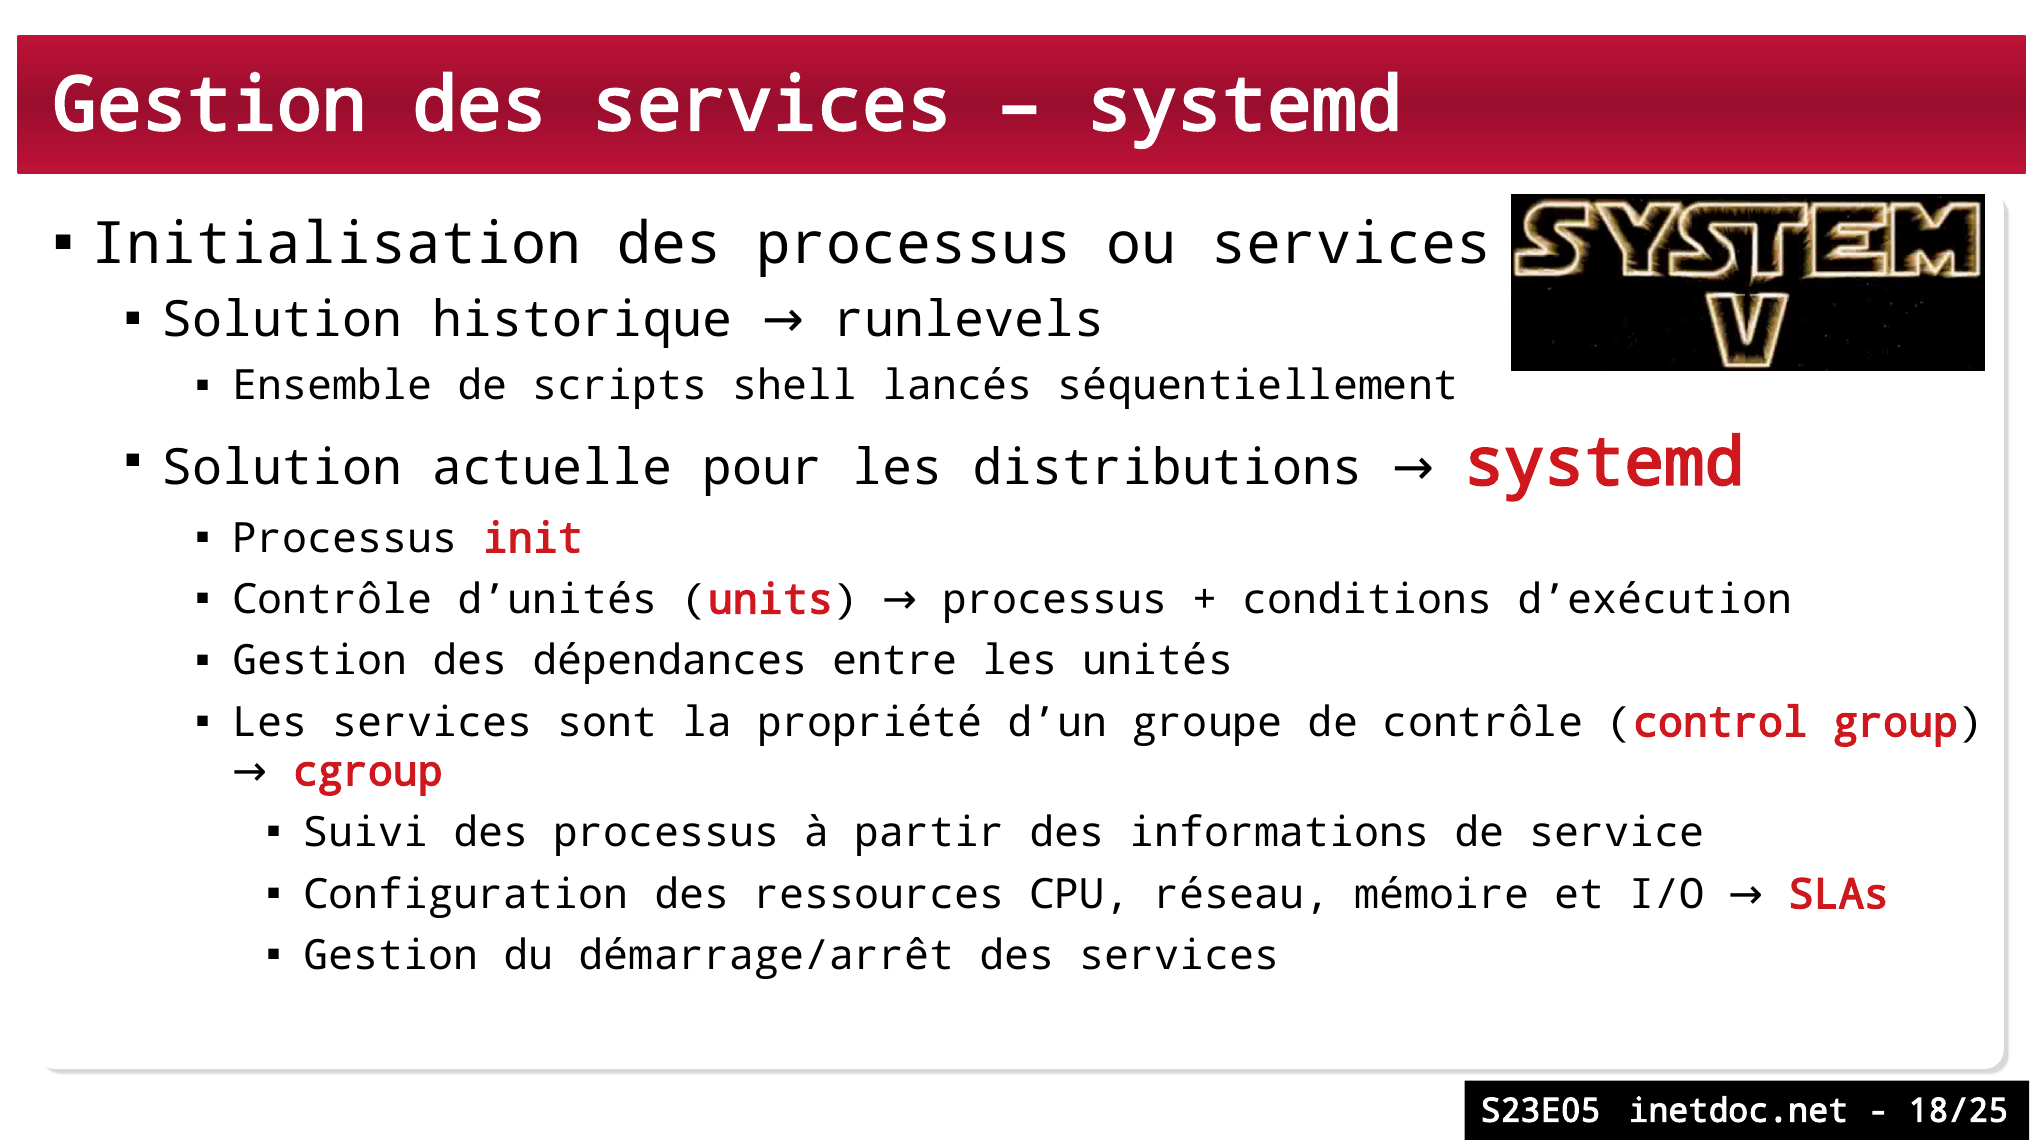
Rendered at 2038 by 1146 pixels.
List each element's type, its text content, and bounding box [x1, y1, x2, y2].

text_box Initialisation des processus ou services Solution historique → runlevels Ensemble de scripts shell lancés séquentiellement Solution actuelle pour les distributions → systemd Processus init Contrôle d’unités (units) → processus + conditions d’exécution Gestion des dépendances entre les unités Les services sont la propriété d’un groupe de contrôle (control group) → cgroup Suivi des processus à partir des informations de service Configuration des ressources CPU, réseau, mémoire et I/O → SLAs Gestion du démarrage/arrêt des services [35, 188, 2004, 1069]
picture [1511, 194, 1985, 371]
text_box Gestion des services – systemd [17, 35, 2026, 174]
text_box S23E05 inetdoc.net - <numéro>/25 [1464, 1080, 2030, 1140]
